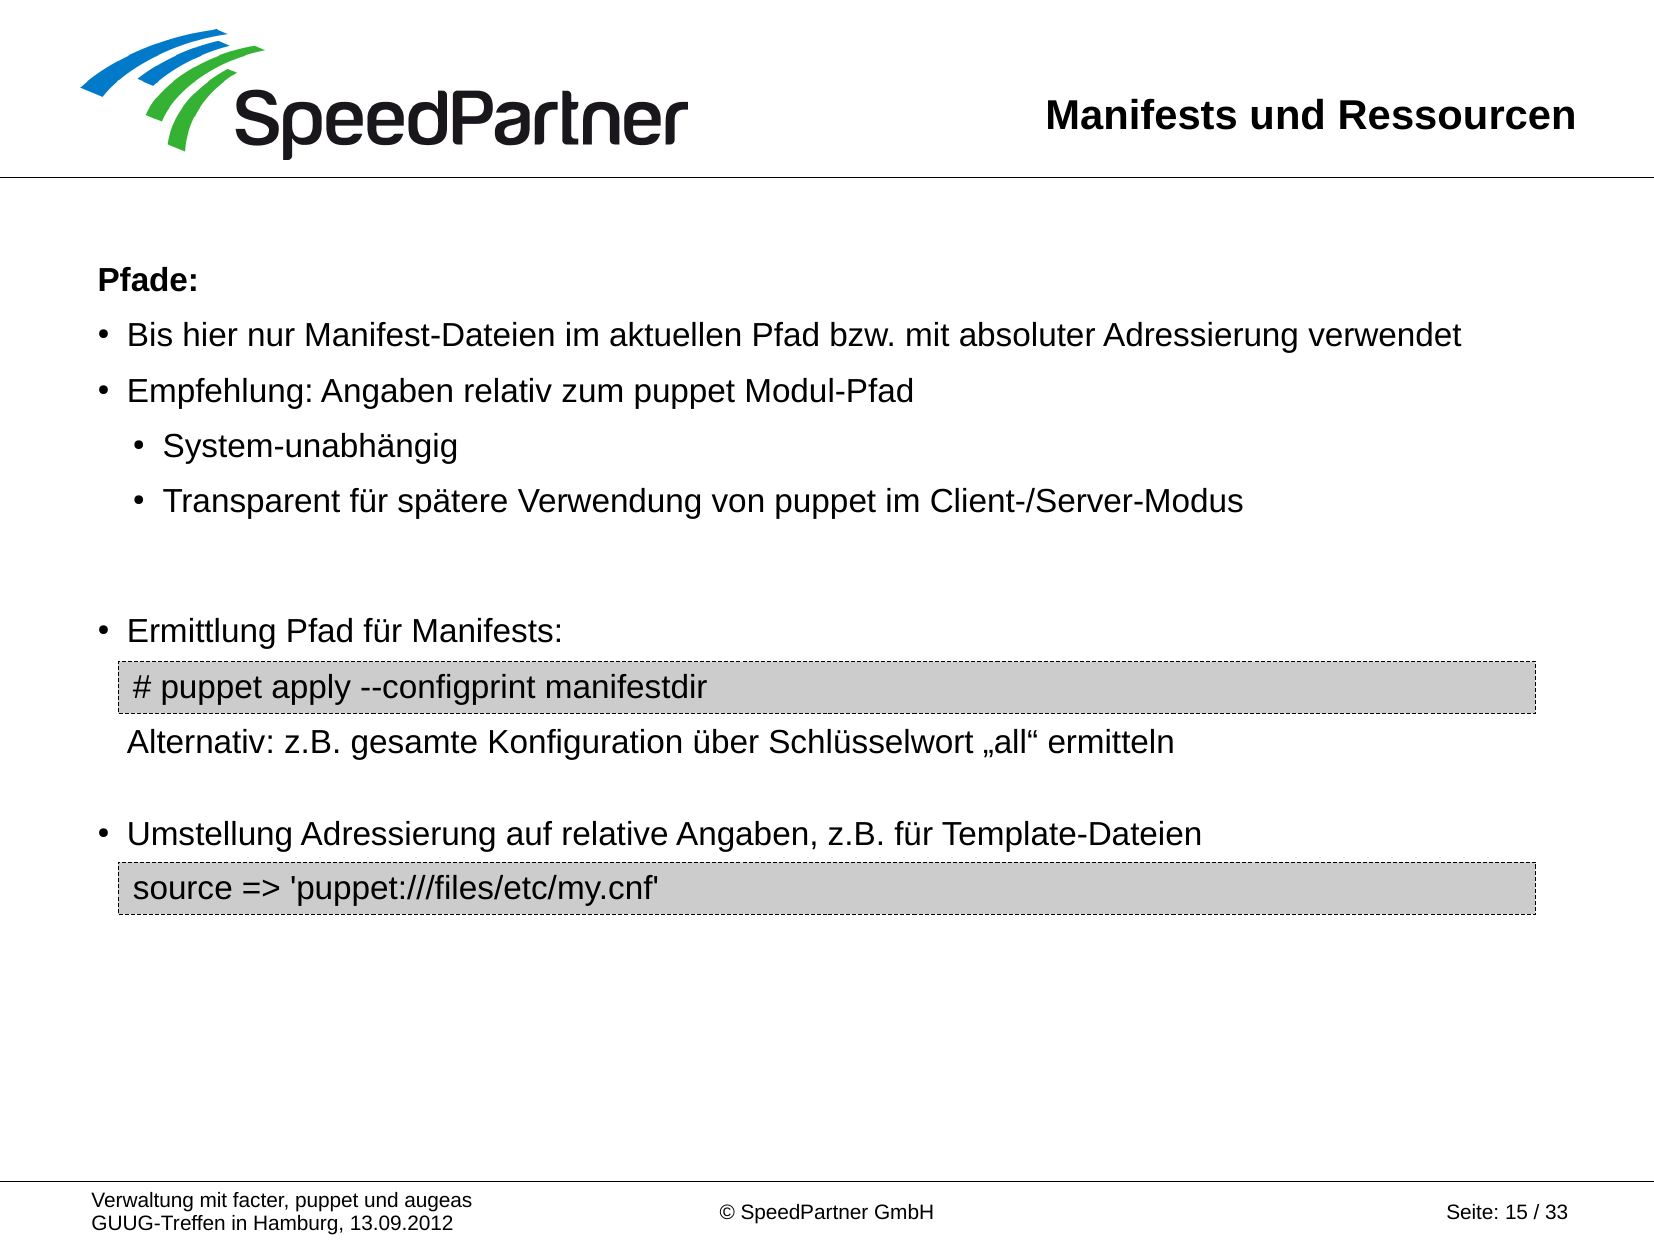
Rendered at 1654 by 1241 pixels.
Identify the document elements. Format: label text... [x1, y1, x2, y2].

text_box Pfade: Bis hier nur Manifest-Dateien im aktuellen Pfad bzw. mit absoluter Adressierung verwendet Empfehlung: Angaben relativ zum puppet Modul-Pfad System-unabhängig Transparent für spätere Verwendung von puppet im Client-/Server-Modus Ermittlung Pfad für Manifests: Alternativ: z.B. gesamte Konfiguration über Schlüsselwort „all“ ermitteln Umstellung Adressierung auf relative Angaben, z.B. für Template-Dateien [82, 253, 1565, 1177]
text_box source => 'puppet:///files/etc/my.cnf' [118, 862, 1536, 915]
title Manifests und Ressourcen [590, 70, 1577, 160]
text_box # puppet apply --configprint manifestdir [118, 661, 1536, 714]
picture [80, 29, 688, 160]
